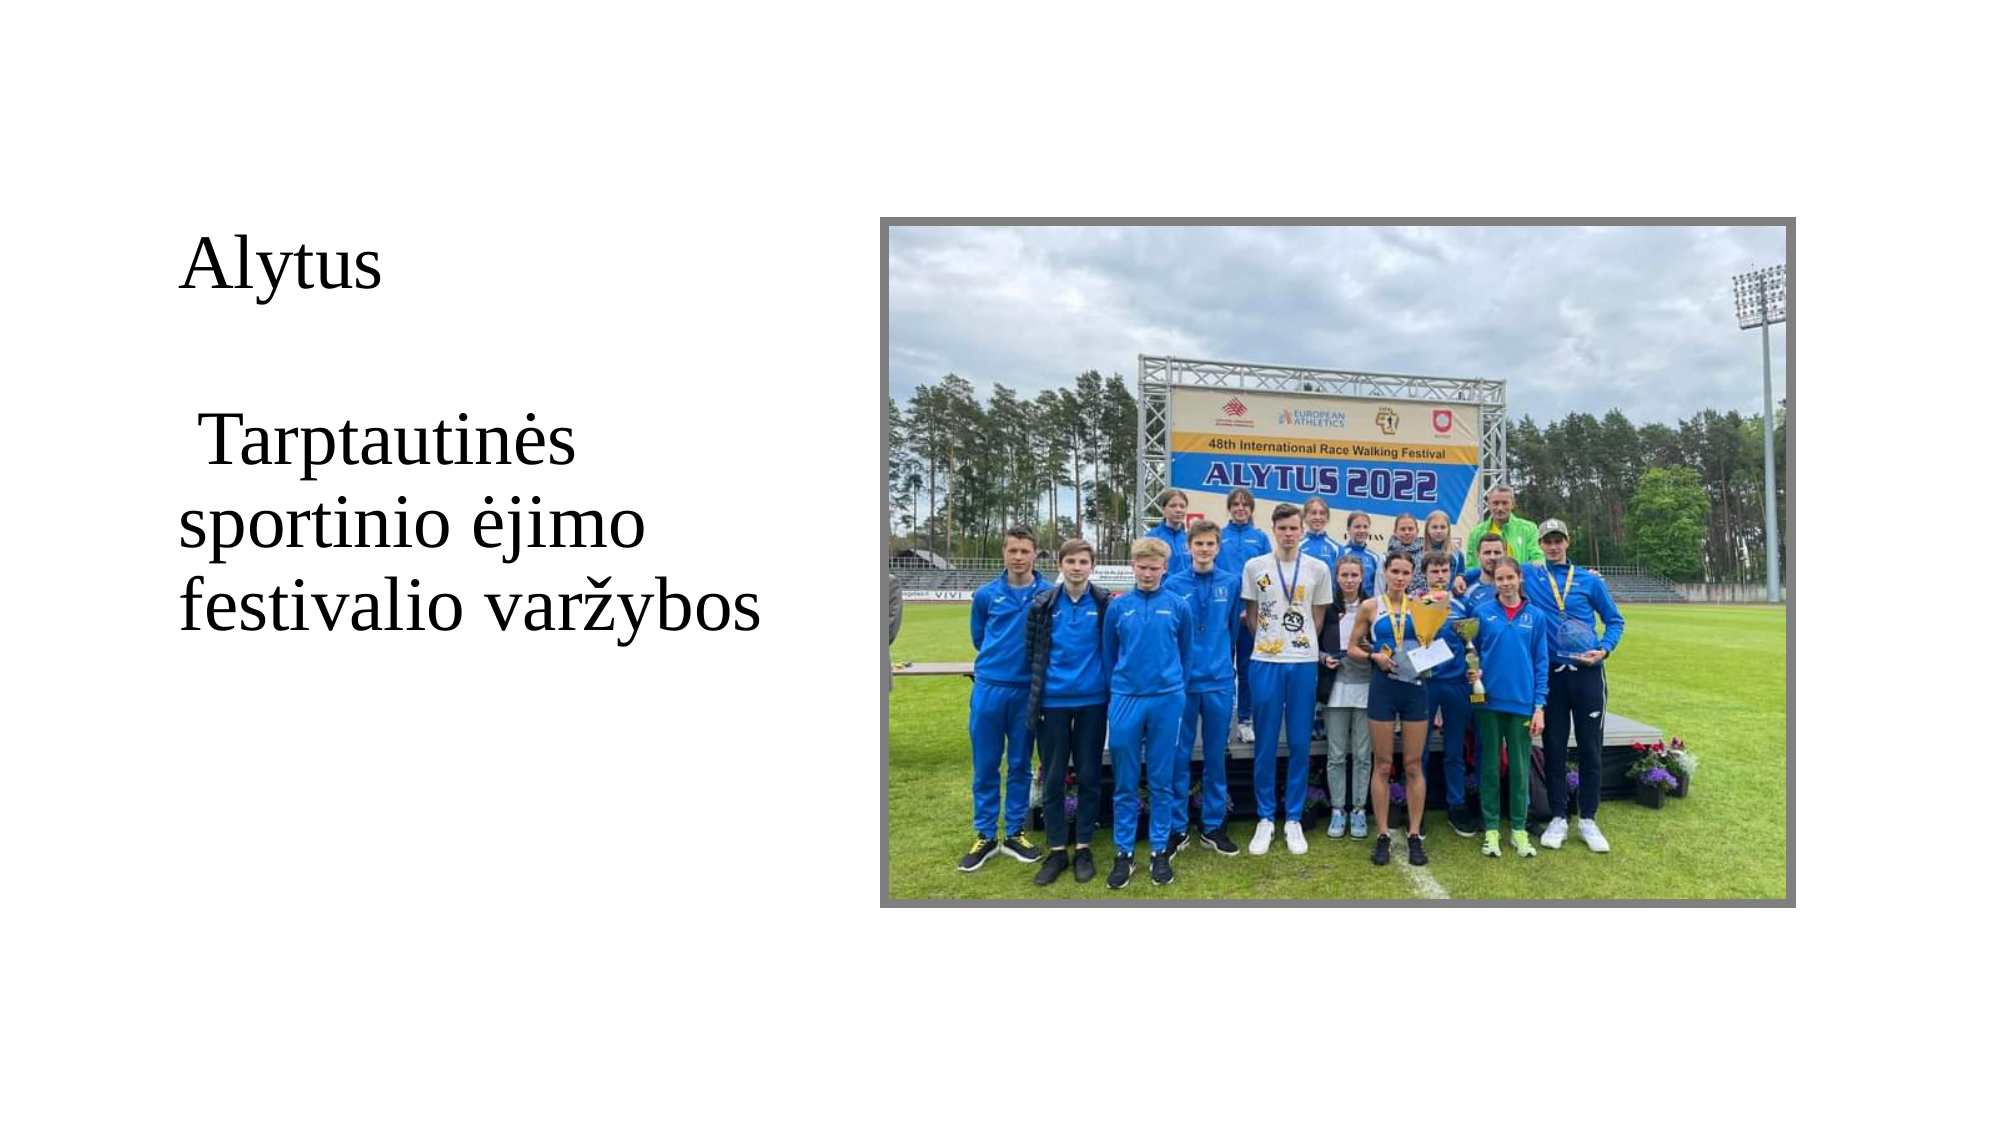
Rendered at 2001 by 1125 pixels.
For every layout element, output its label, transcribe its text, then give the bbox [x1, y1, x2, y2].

picture [888, 226, 1787, 899]
title Alytus Tarptautinės sportinio ėjimo festivalio varžybos [163, 161, 829, 738]
